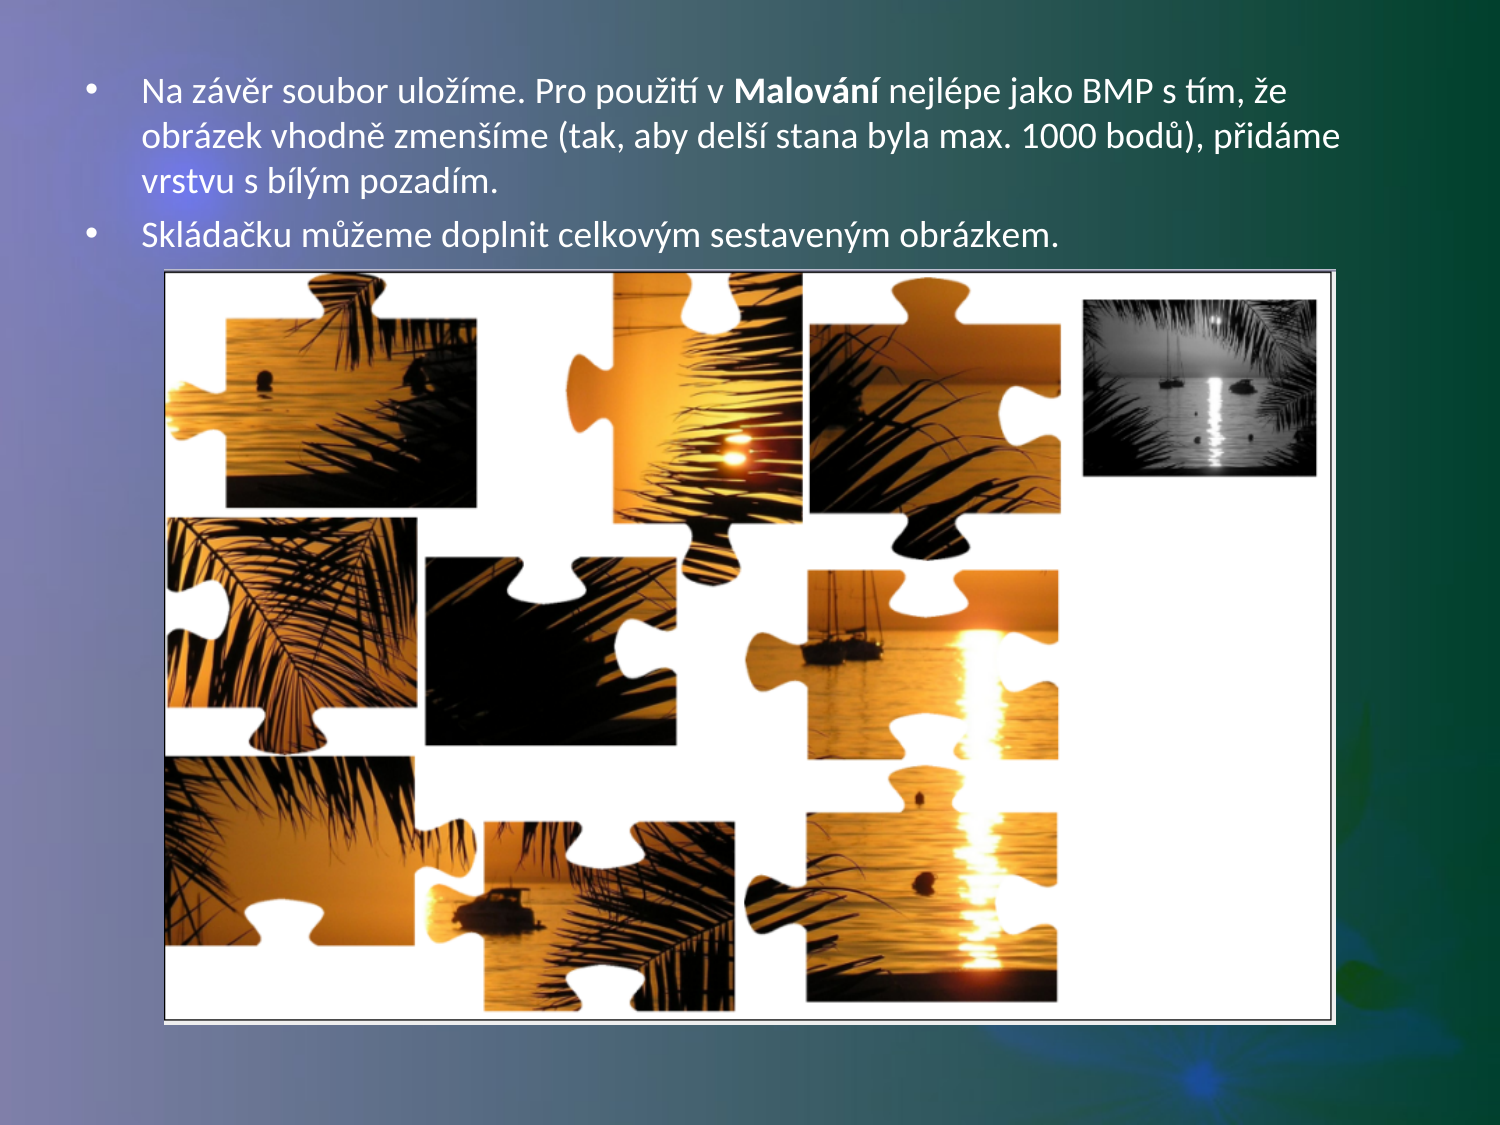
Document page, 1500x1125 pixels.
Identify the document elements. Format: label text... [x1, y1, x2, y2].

picture [0, 0, 1500, 1125]
list Na závěr soubor uložíme. Pro použití v Malování nejlépe jako BMP s tím, že obrázek vhodně zmenšíme (tak, aby delší stana byla max. 1000 bodů), přidáme vrstvu s bílým pozadím. Skládačku můžeme doplnit celkovým sestaveným obrázkem. [70, 58, 1383, 270]
